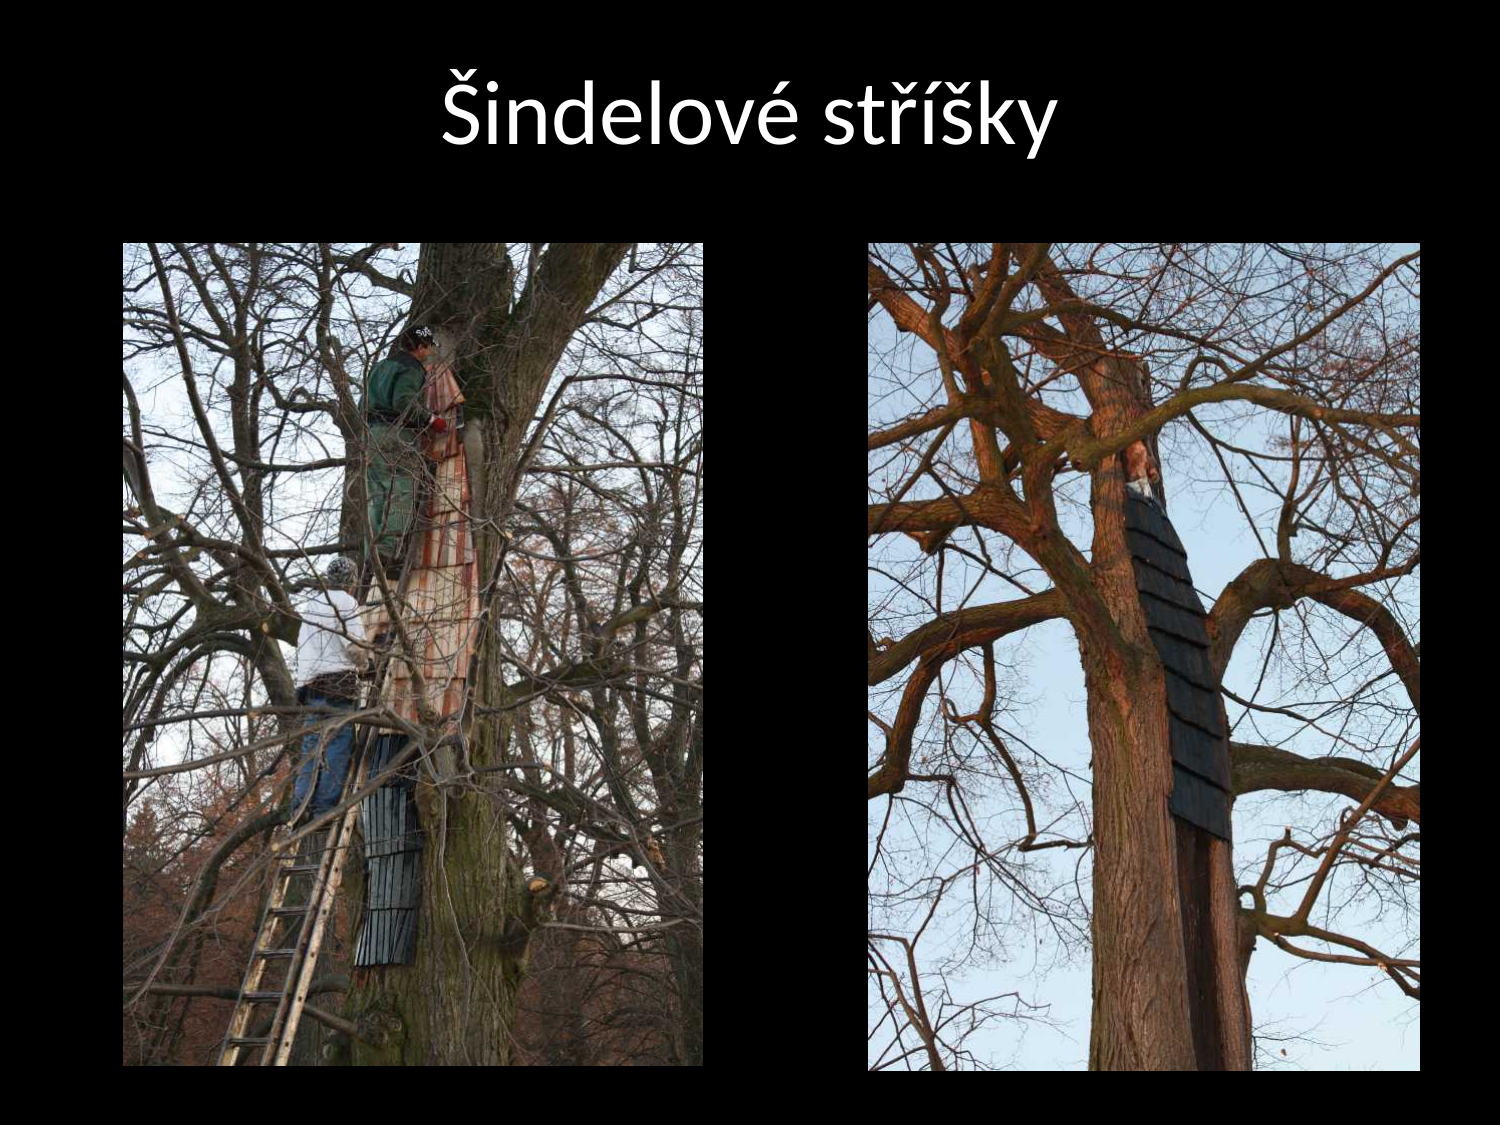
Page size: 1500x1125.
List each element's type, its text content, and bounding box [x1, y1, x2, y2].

picture [123, 243, 703, 1066]
picture [868, 243, 1420, 1071]
title Šindelové stříšky [75, 45, 1425, 233]
